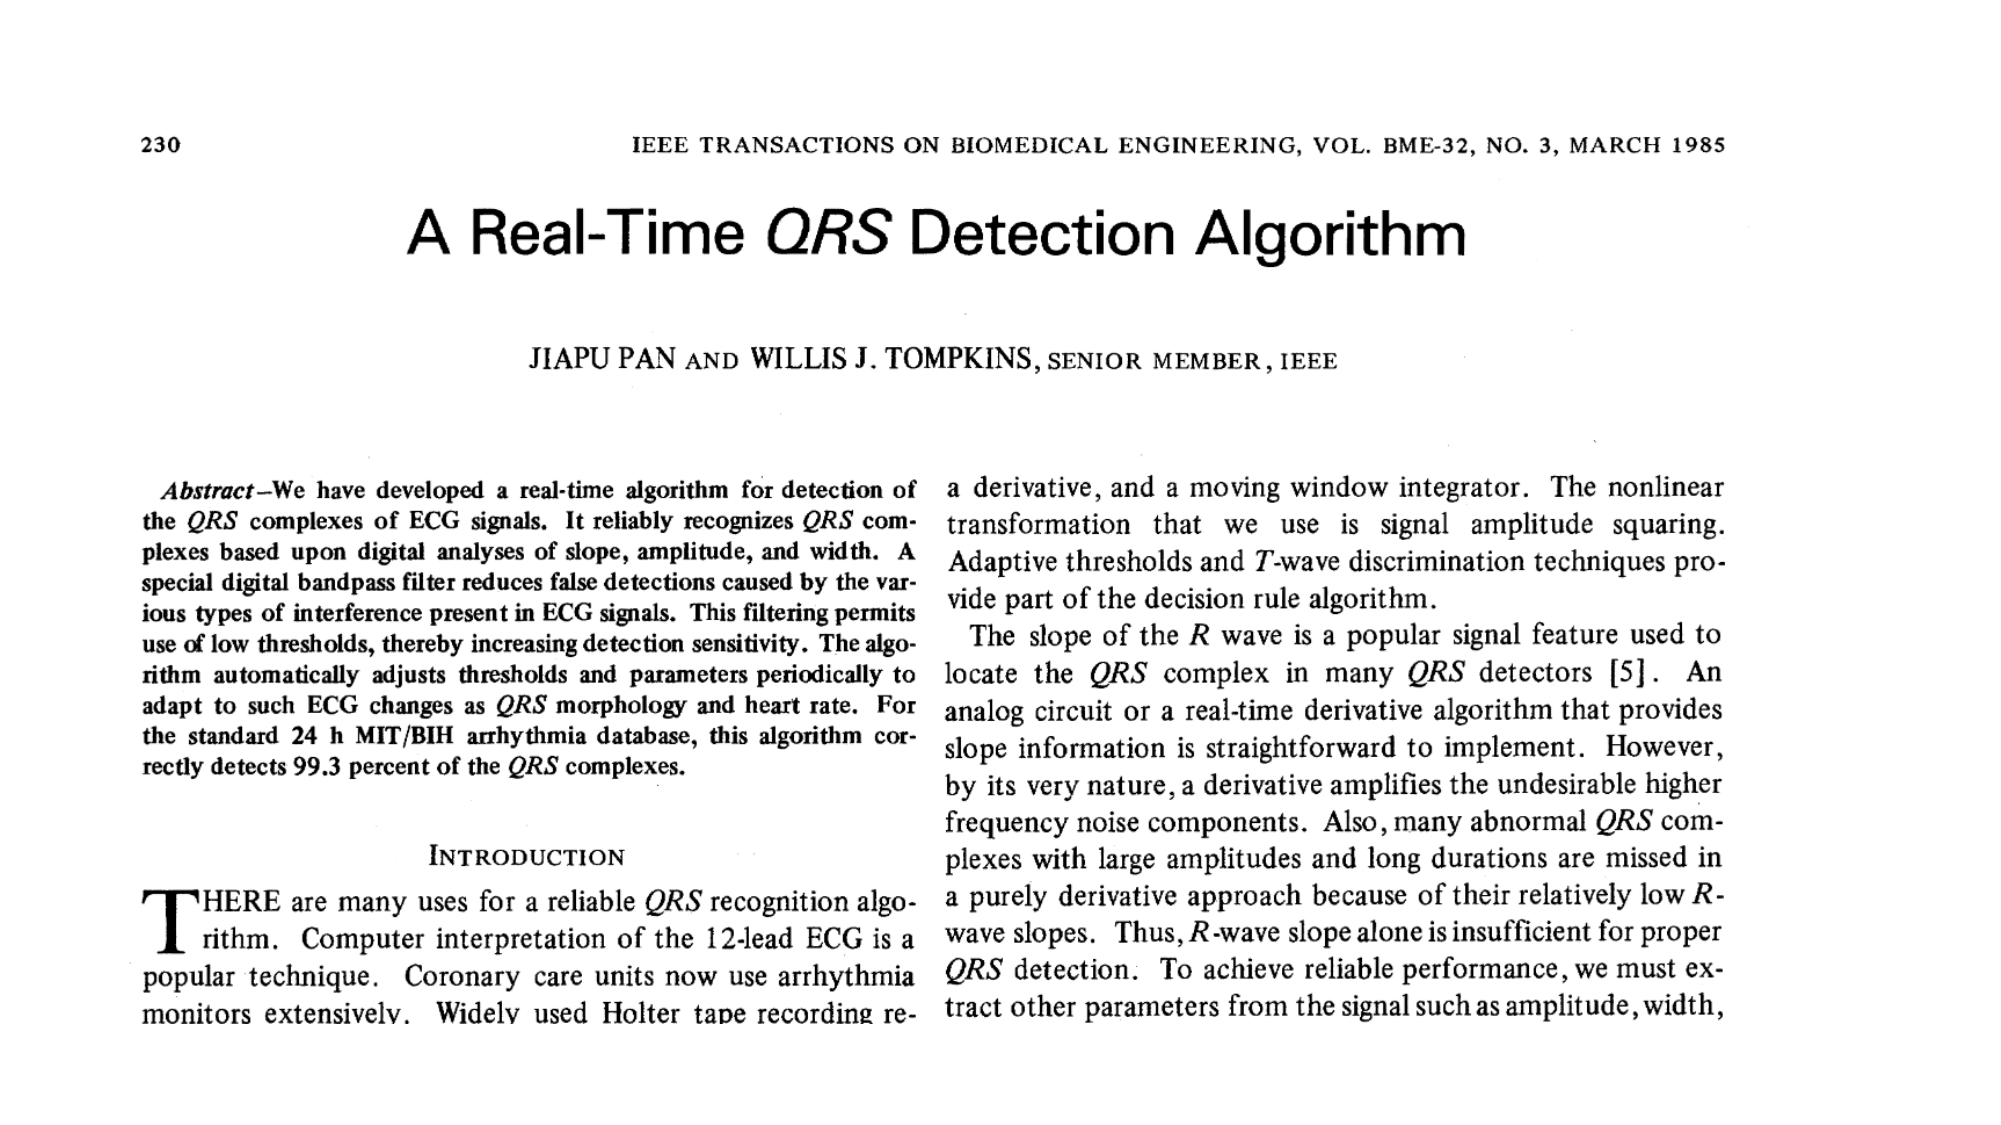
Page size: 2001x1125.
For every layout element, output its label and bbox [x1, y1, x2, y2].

picture [0, 0, 1863, 1024]
